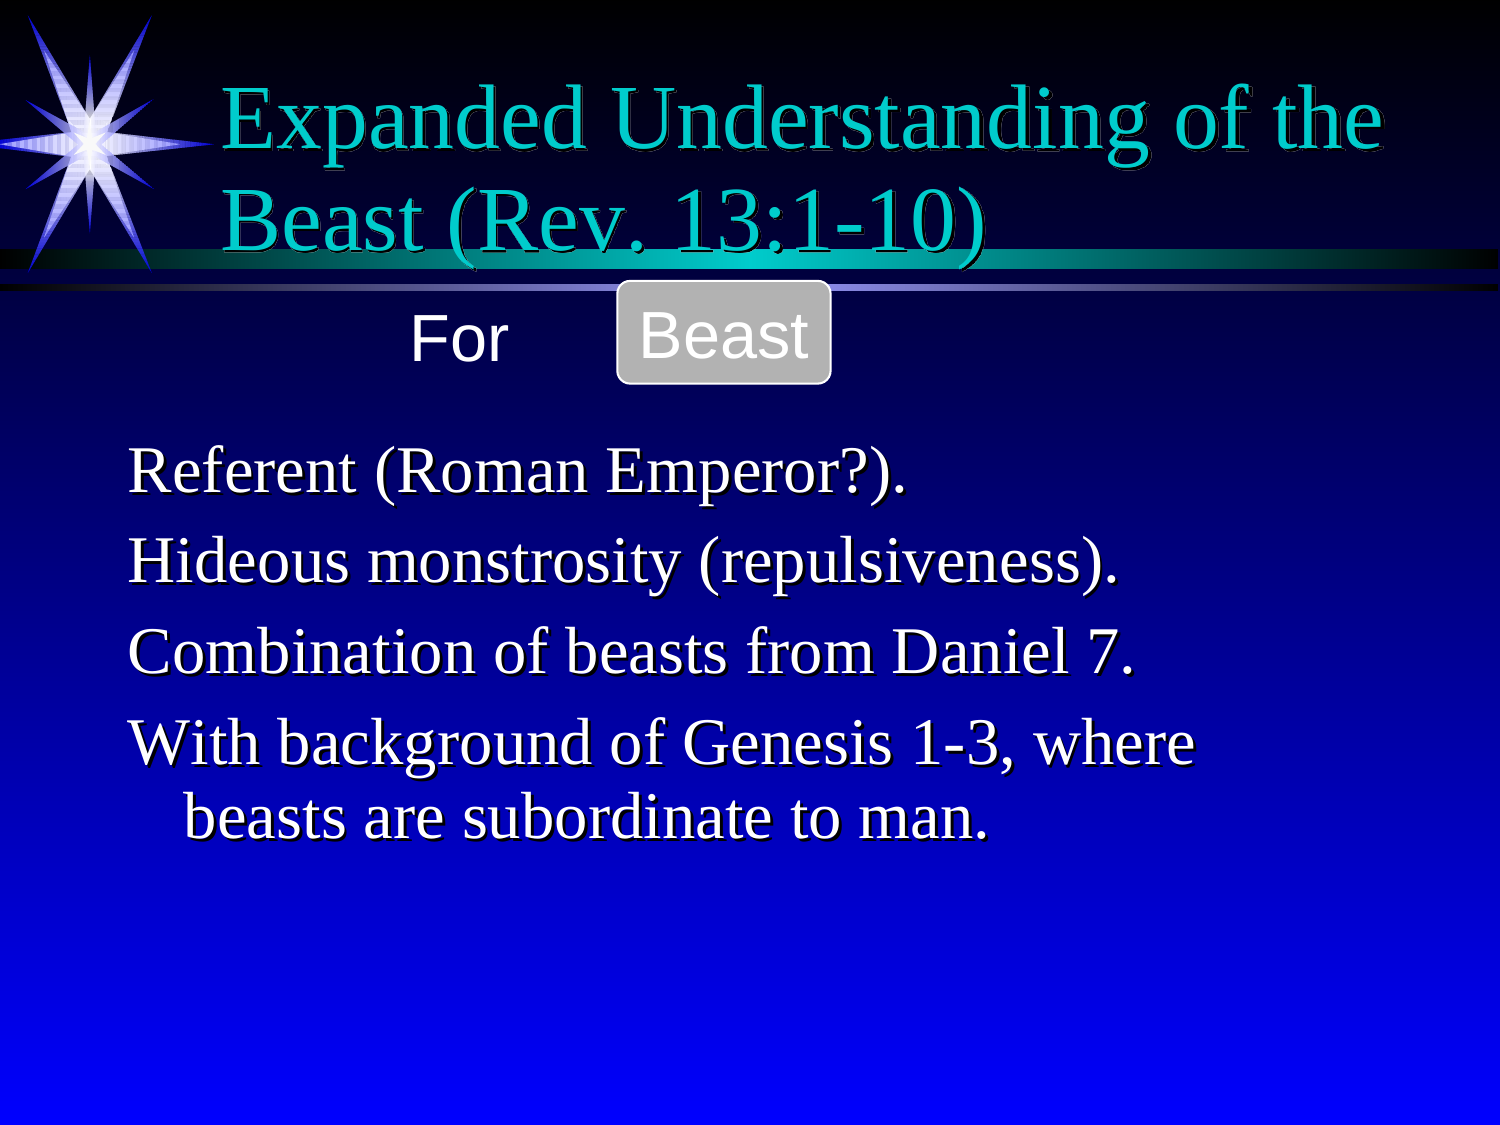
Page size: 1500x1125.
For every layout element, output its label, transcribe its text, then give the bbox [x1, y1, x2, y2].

list Referent (Roman Emperor?). Hideous monstrosity (repulsiveness). Combination of beasts from Daniel 7. With background of Genesis 1-3, where beasts are subordinate to man. [112, 425, 1388, 1001]
text_box For [394, 287, 672, 383]
title Expanded Understanding of the Beast (Rev. 13:1-10) [205, 59, 1493, 278]
text_box Beast [619, 280, 831, 384]
